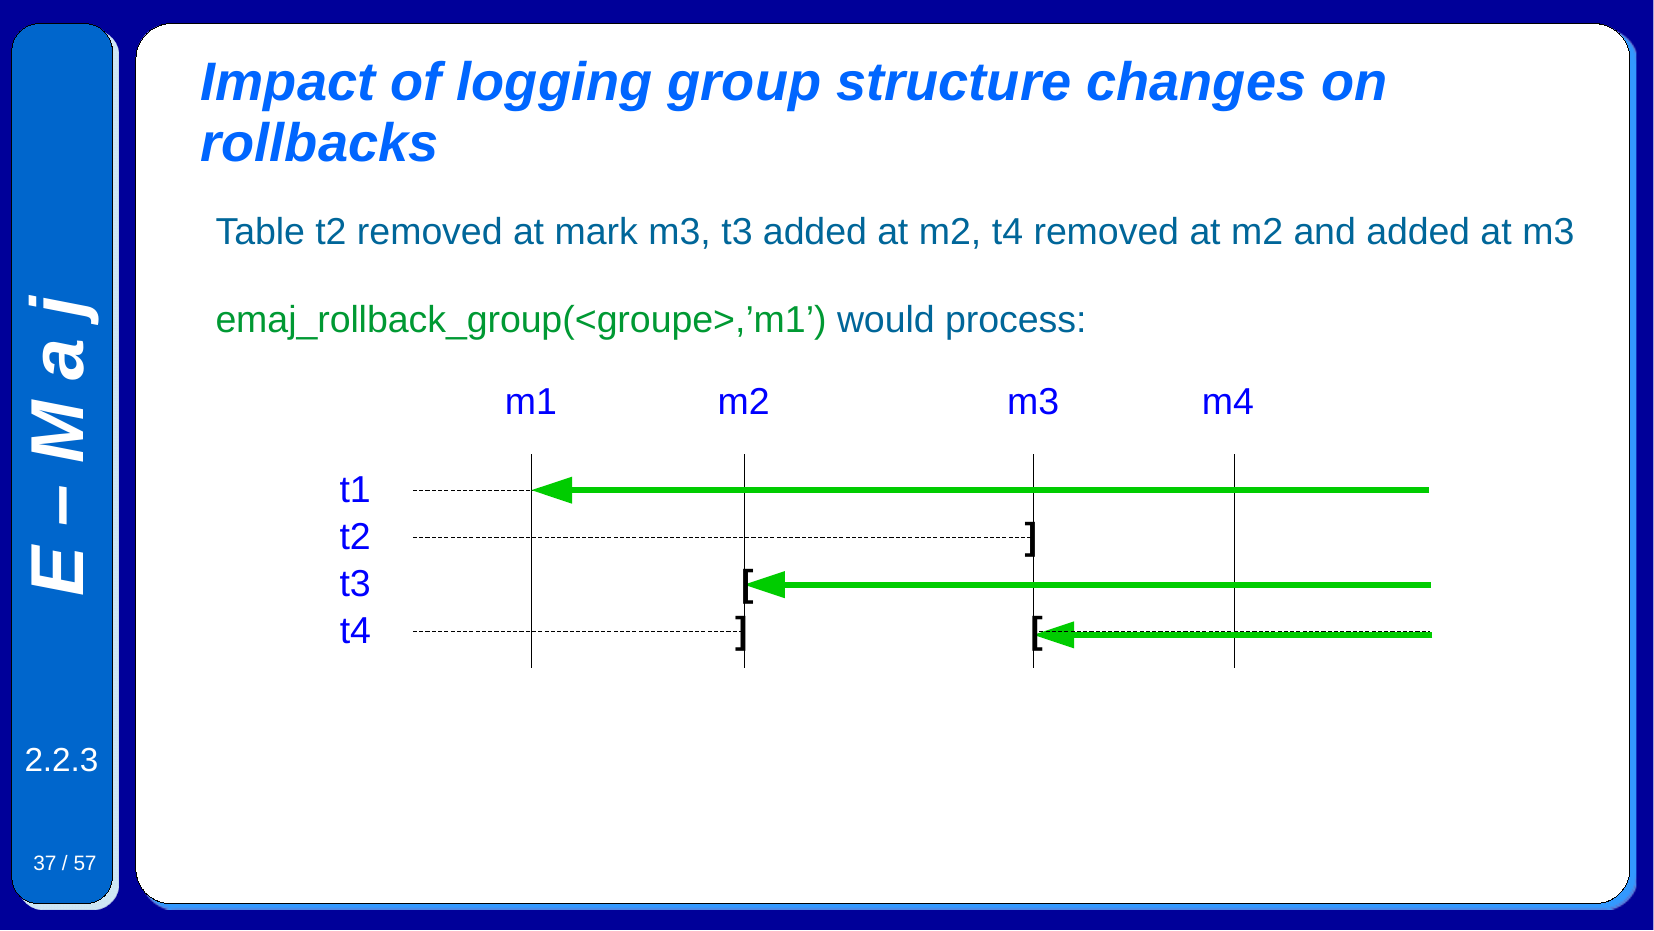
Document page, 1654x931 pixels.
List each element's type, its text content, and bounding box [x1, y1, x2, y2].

text_box ] [720, 602, 763, 660]
text_box m2 [702, 373, 785, 430]
title Impact of logging group structure changes on rollbacks [200, 34, 1575, 191]
text_box m1 [490, 373, 572, 430]
text_box t4 [324, 602, 386, 660]
text_box t1 [324, 460, 386, 507]
text_box [ [1015, 602, 1058, 660]
text_box m4 [1187, 373, 1269, 430]
text_box t2 [324, 507, 386, 555]
text_box t3 [324, 555, 386, 602]
text_box ] [1009, 507, 1053, 565]
text_box emaj_rollback_group(<groupe>,’m1’) would process: [200, 291, 1102, 349]
text_box m3 [992, 373, 1074, 430]
text_box [ [726, 555, 769, 612]
text_box Table t2 removed at mark m3, t3 added at m2, t4 removed at m2 and added at m3 [200, 203, 1601, 260]
